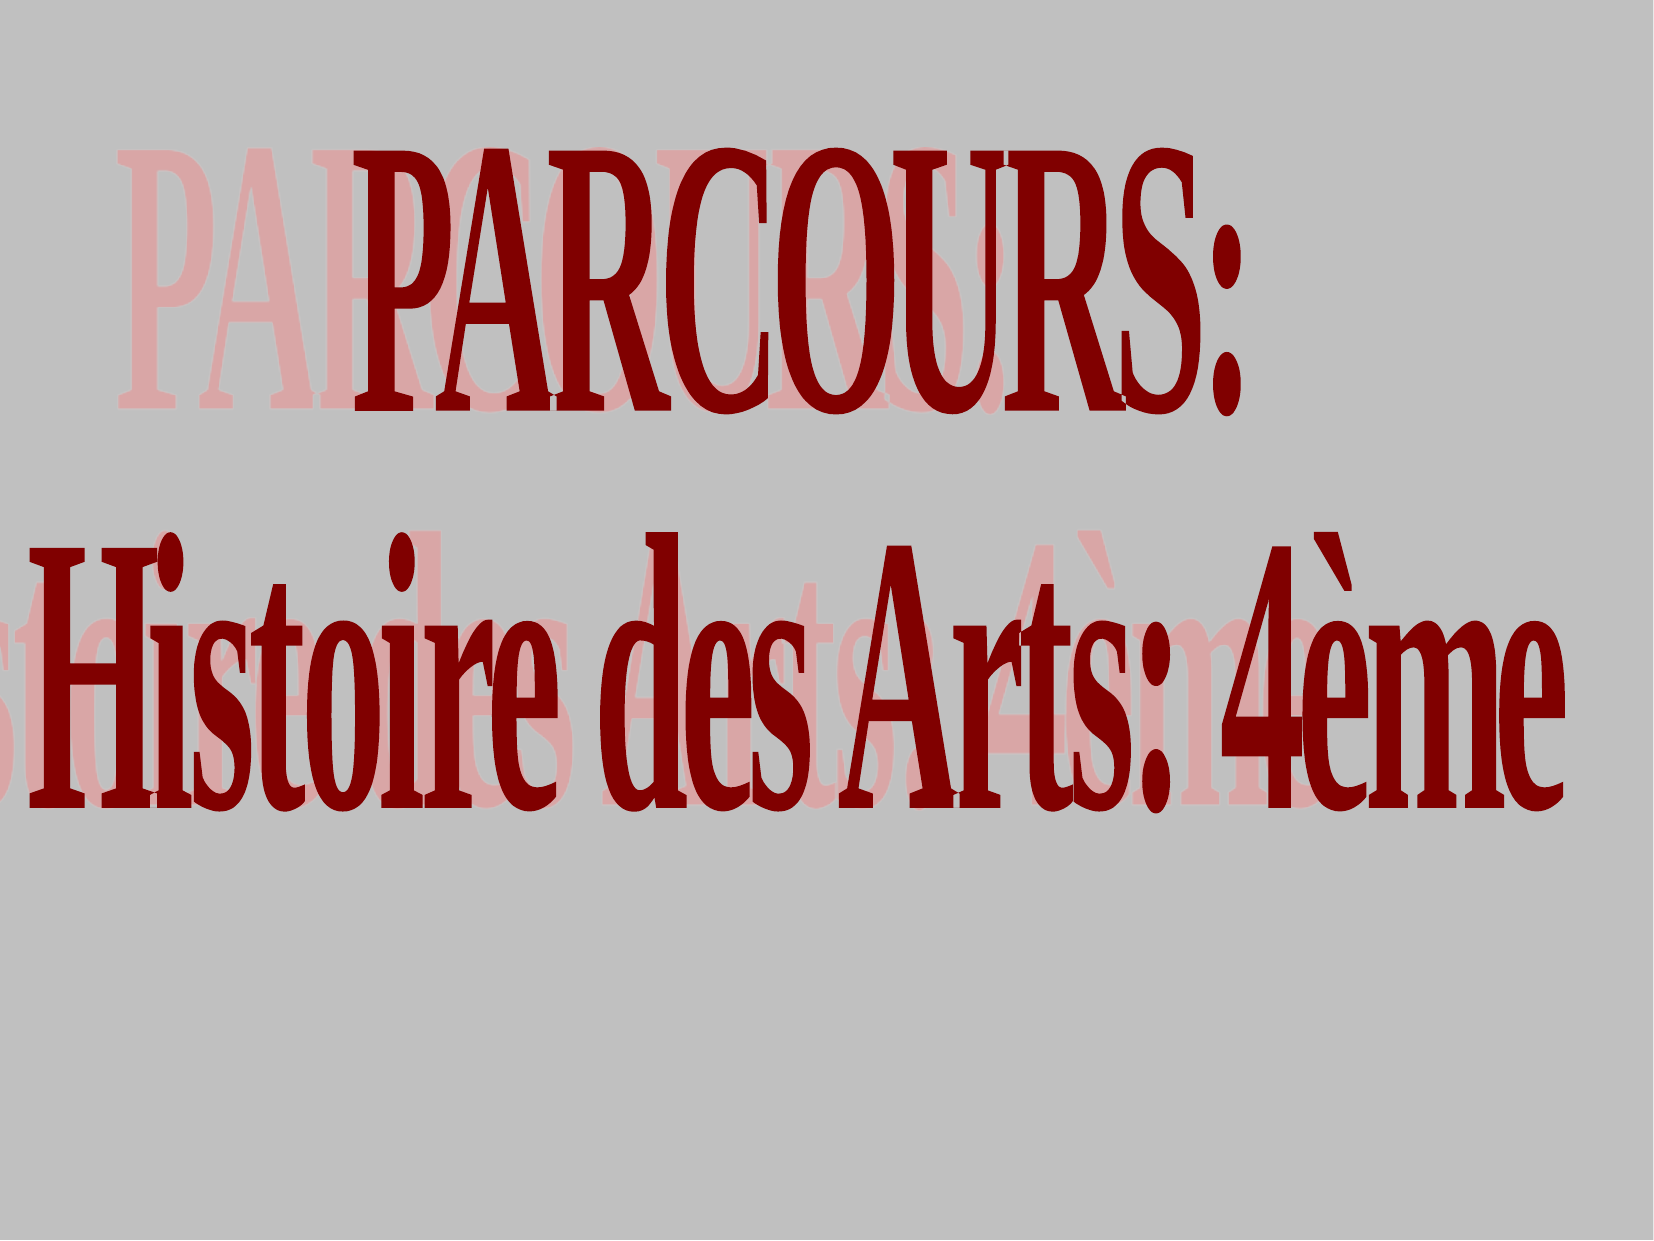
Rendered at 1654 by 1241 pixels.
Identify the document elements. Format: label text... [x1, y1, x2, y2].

text_box PARCOURS: Histoire des Arts: 4ème [1213, 224, 1241, 289]
text_box PARCOURS: Histoire des Arts: 4ème [306, 620, 380, 812]
text_box PARCOURS: Histoire des Arts: 4ème [777, 147, 895, 415]
text_box PARCOURS: Histoire des Arts: 4ème [600, 532, 687, 812]
text_box PARCOURS: Histoire des Arts: 4ème [353, 150, 451, 411]
text_box PARCOURS: Histoire des Arts: 4ème [1142, 621, 1171, 686]
text_box PARCOURS: Histoire des Arts: 4ème [685, 620, 810, 812]
text_box PARCOURS: Histoire des Arts: 4ème [388, 532, 415, 592]
text_box PARCOURS: Histoire des Arts: 4ème [666, 147, 769, 415]
text_box PARCOURS: Histoire des Arts: 4ème [1368, 620, 1505, 808]
text_box PARCOURS: Histoire des Arts: 4ème [893, 147, 1201, 415]
text_box PARCOURS: Histoire des Arts: 4ème [435, 148, 672, 411]
text_box PARCOURS: Histoire des Arts: 4ème [381, 625, 423, 808]
text_box PARCOURS: Histoire des Arts: 4ème [838, 545, 1131, 812]
text_box PARCOURS: Histoire des Arts: 4ème [1142, 749, 1171, 814]
text_box PARCOURS: Histoire des Arts: 4ème [1313, 531, 1352, 591]
text_box PARCOURS: Histoire des Arts: 4ème [1221, 546, 1369, 812]
text_box PARCOURS: Histoire des Arts: 4ème [424, 619, 558, 812]
text_box PARCOURS: Histoire des Arts: 4ème [29, 532, 192, 808]
text_box PARCOURS: Histoire des Arts: 4ème [1499, 620, 1565, 812]
text_box PARCOURS: Histoire des Arts: 4ème [1213, 351, 1241, 417]
text_box PARCOURS: Histoire des Arts: 4ème [251, 584, 305, 812]
text_box PARCOURS: Histoire des Arts: 4ème [193, 620, 252, 812]
